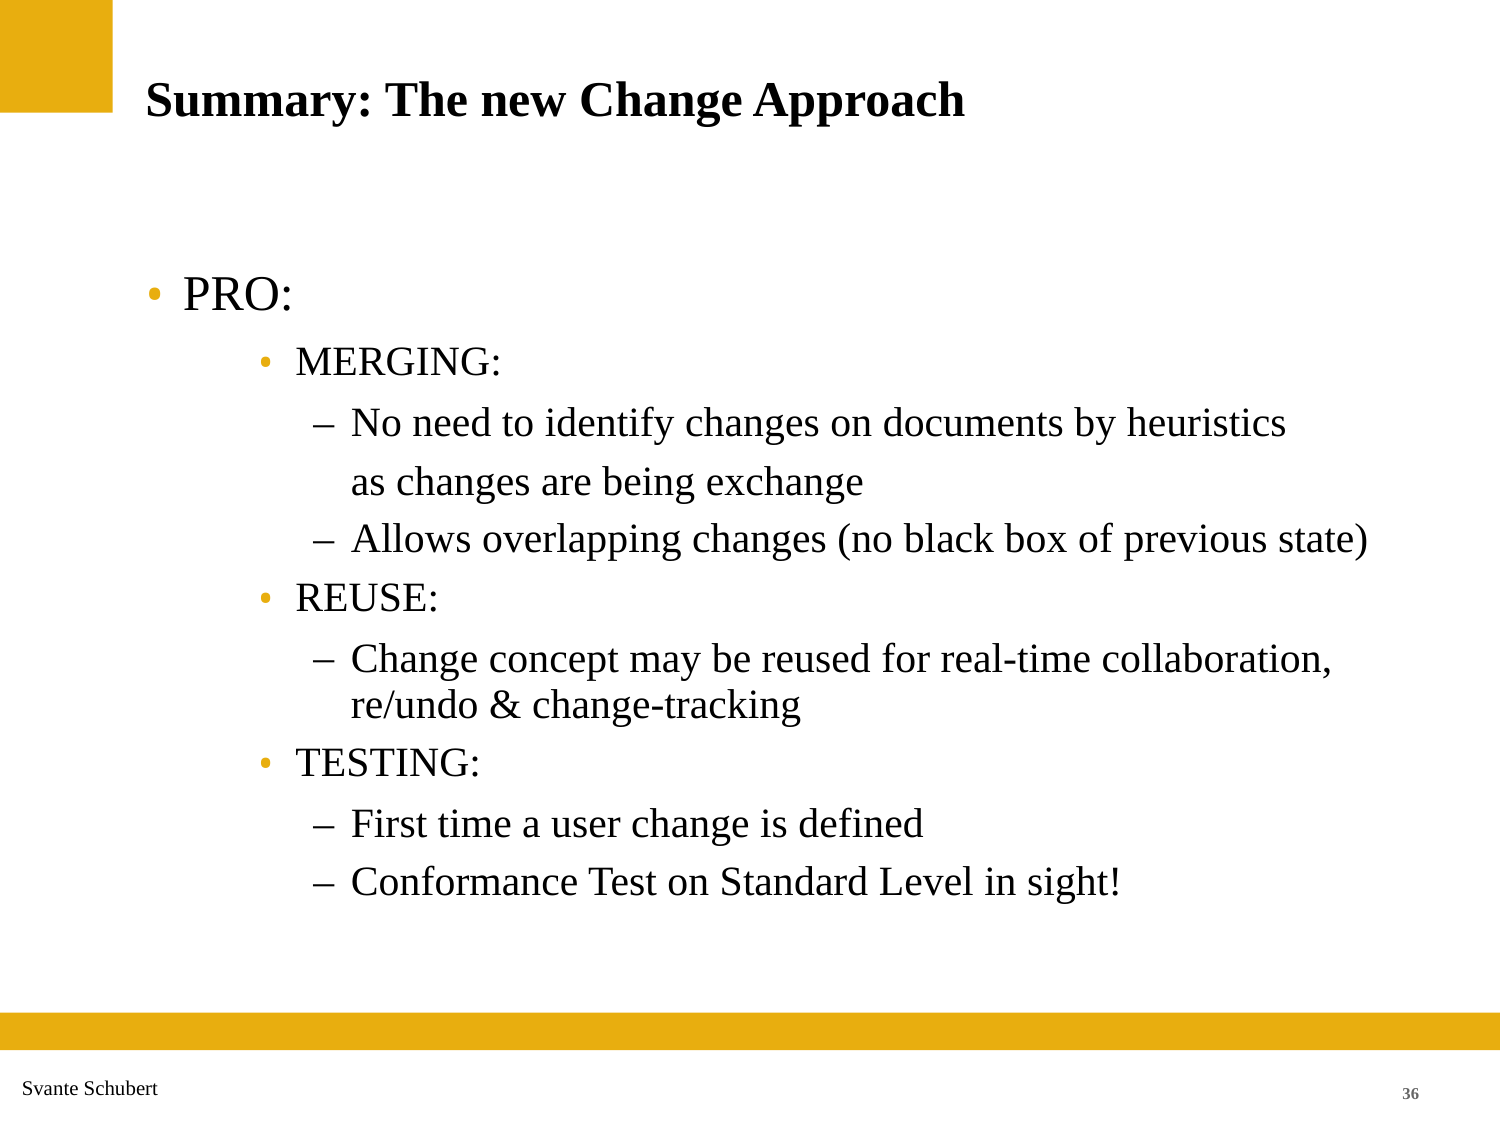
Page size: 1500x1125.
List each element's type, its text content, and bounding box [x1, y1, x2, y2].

list PRO: MERGING: No need to identify changes on documents by heuristics as changes are being exchange Allows overlapping changes (no black box of previous state) REUSE: Change concept may be reused for real-time collaboration, re/undo & change-tracking TESTING: First time a user change is defined Conformance Test on Standard Level in sight! [145, 265, 1423, 1009]
title Summary: The new Change Approach [145, 67, 1388, 219]
